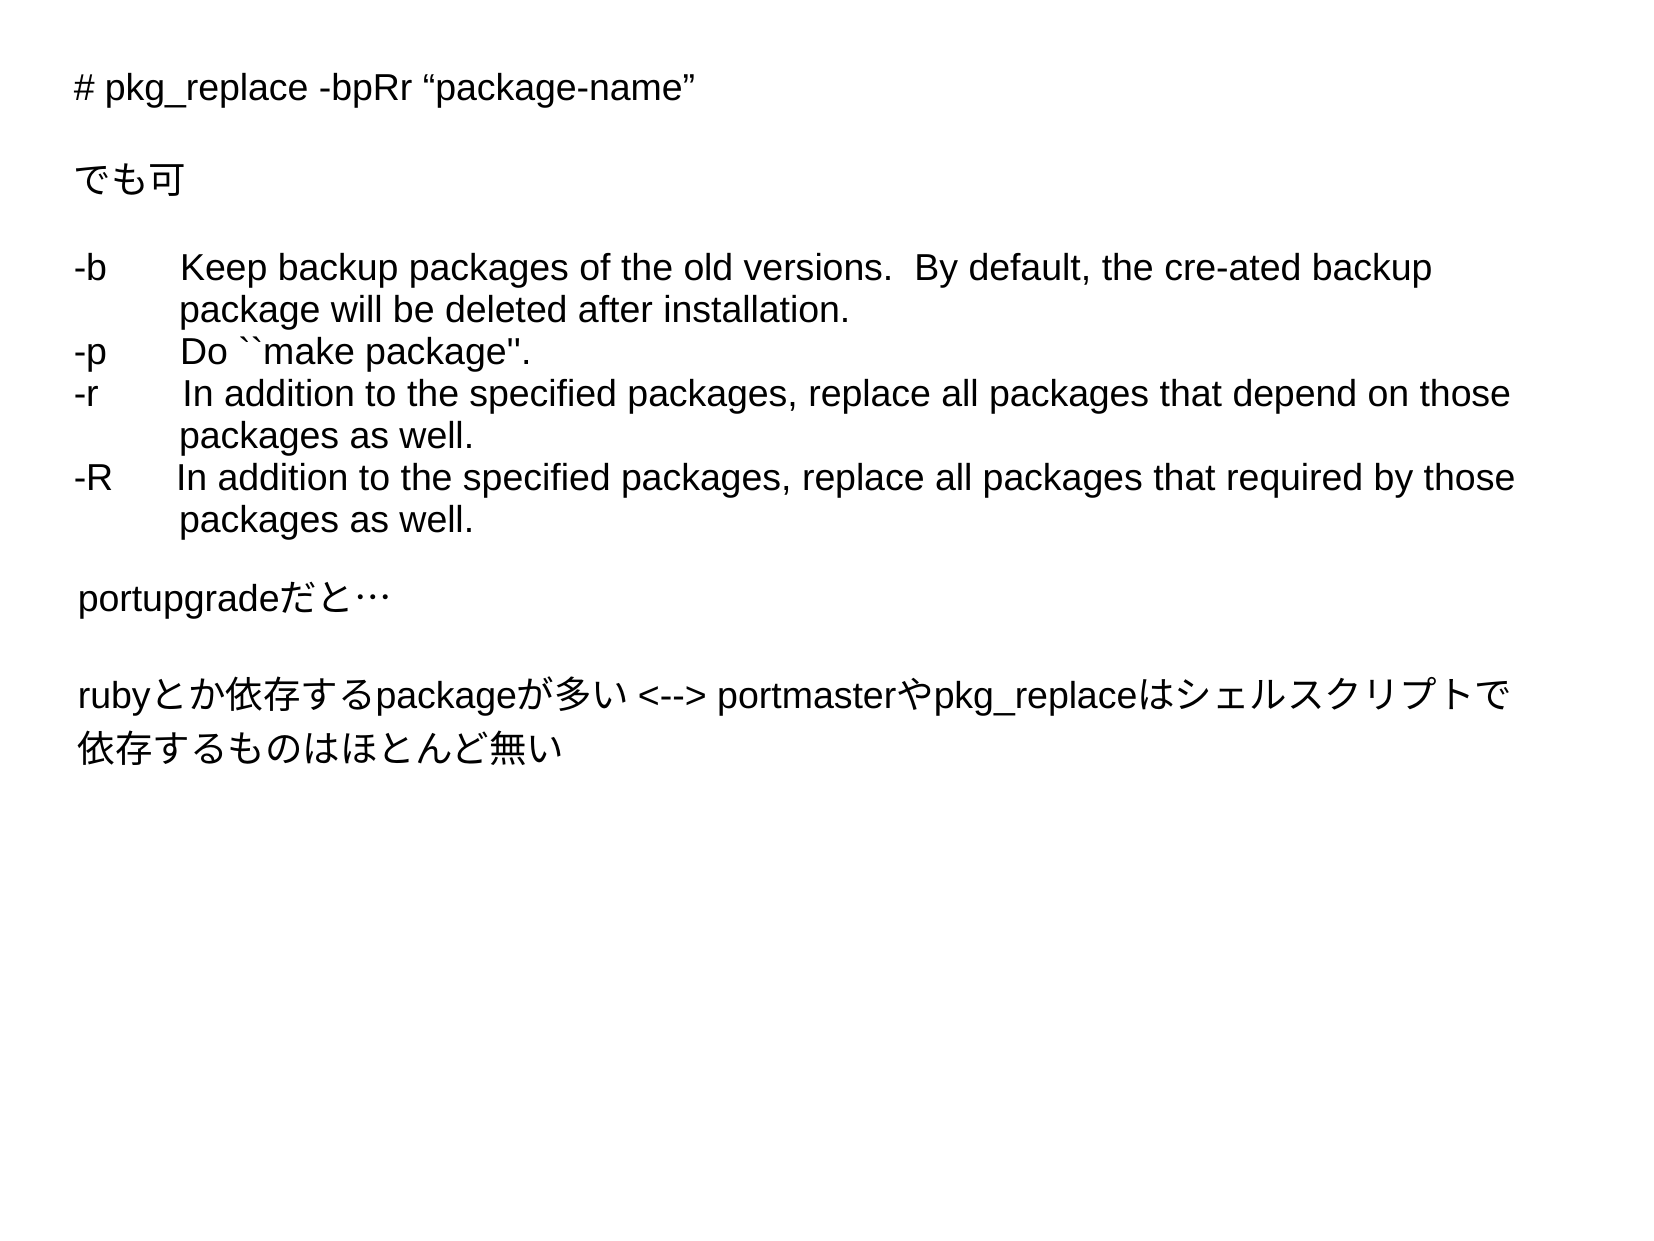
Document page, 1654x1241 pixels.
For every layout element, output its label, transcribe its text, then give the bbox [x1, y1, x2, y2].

text_box # pkg_replace -bpRr “package-name” でも可 -b Keep backup packages of the old versions. By default, the cre-ated backup package will be deleted after installation. -p Do ``make package''. -r In addition to the specified packages, replace all packages that depend on those packages as well. -R In addition to the specified packages, replace all packages that required by those packages as well. [59, 59, 1565, 523]
text_box portupgradeだと… rubyとか依存するpackageが多い <--> portmasterやpkg_replaceはシェルスクリプトで 依存するものはほとんど無い [63, 561, 1595, 740]
